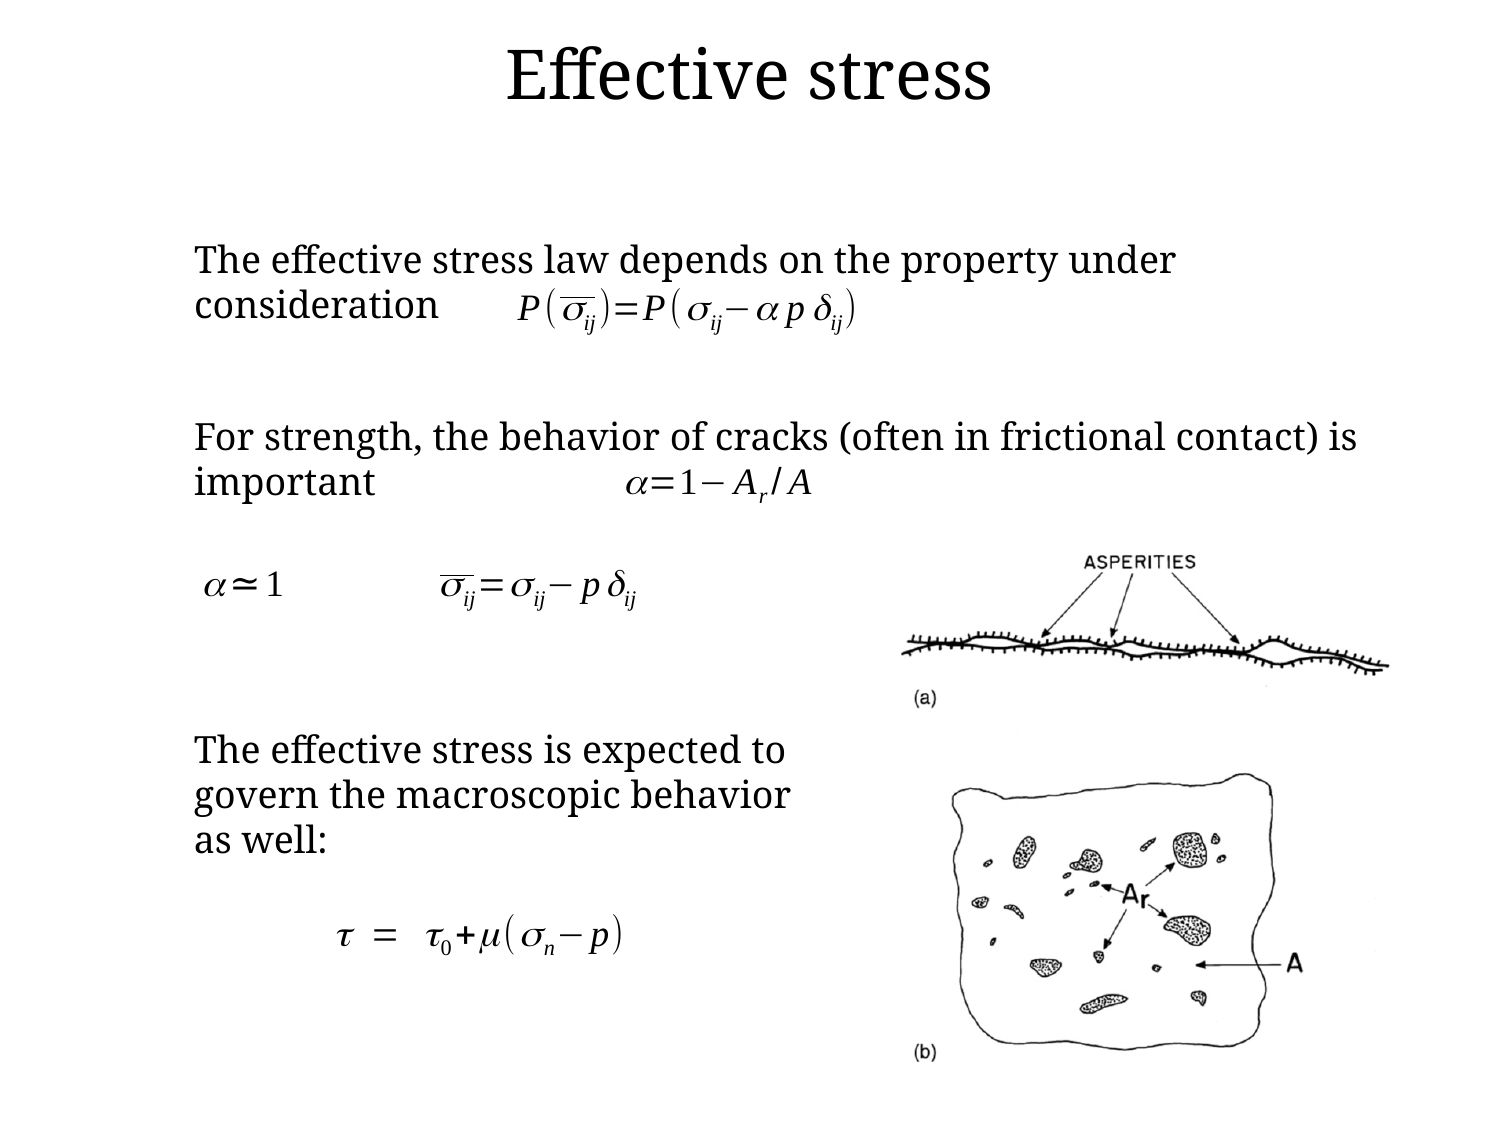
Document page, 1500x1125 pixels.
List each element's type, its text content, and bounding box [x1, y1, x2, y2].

picture [840, 526, 1456, 1081]
chart [195, 564, 290, 606]
text_box For strength, the behavior of cracks (often in frictional contact) is important [179, 405, 1390, 511]
text_box The effective stress law depends on the property under consideration [179, 228, 1390, 334]
text_box The effective stress is expected to govern the macroscopic behavior as well: [179, 718, 810, 869]
chart [510, 286, 864, 335]
chart [431, 564, 644, 612]
title Effective stress [0, 17, 1500, 137]
chart [616, 461, 821, 509]
chart [325, 912, 631, 961]
